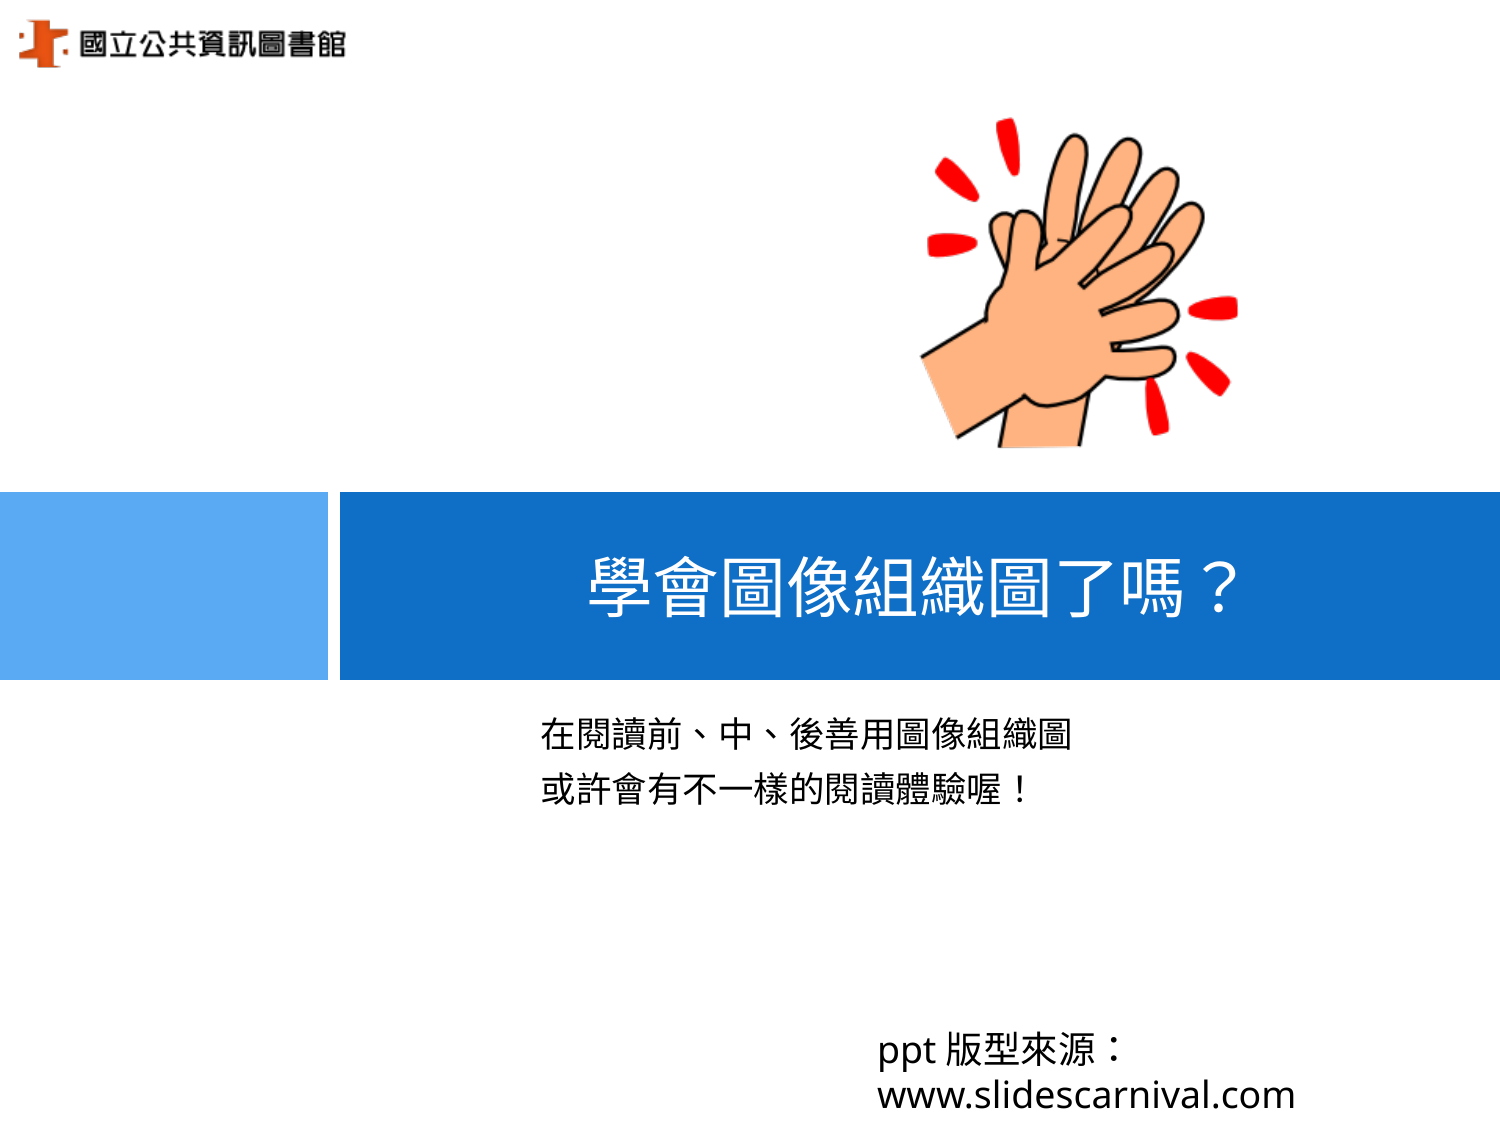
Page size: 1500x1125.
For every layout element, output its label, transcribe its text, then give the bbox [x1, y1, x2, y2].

picture [10, 14, 354, 73]
text_box ppt版型來源：www.slidescarnival.com 圖片來源：http://ppt.cc/2PThM [862, 1018, 1500, 1125]
text_box [0, 492, 328, 680]
picture [890, 105, 1266, 481]
list 在閱讀前、中、後善用圖像組織圖 或許會有不一樣的閱讀體驗喔！ [525, 704, 1500, 817]
text_box 學會圖像組織圖了嗎？ [340, 492, 1500, 680]
title 恭喜你們學會圖像組織圖 [269, 761, 1470, 875]
